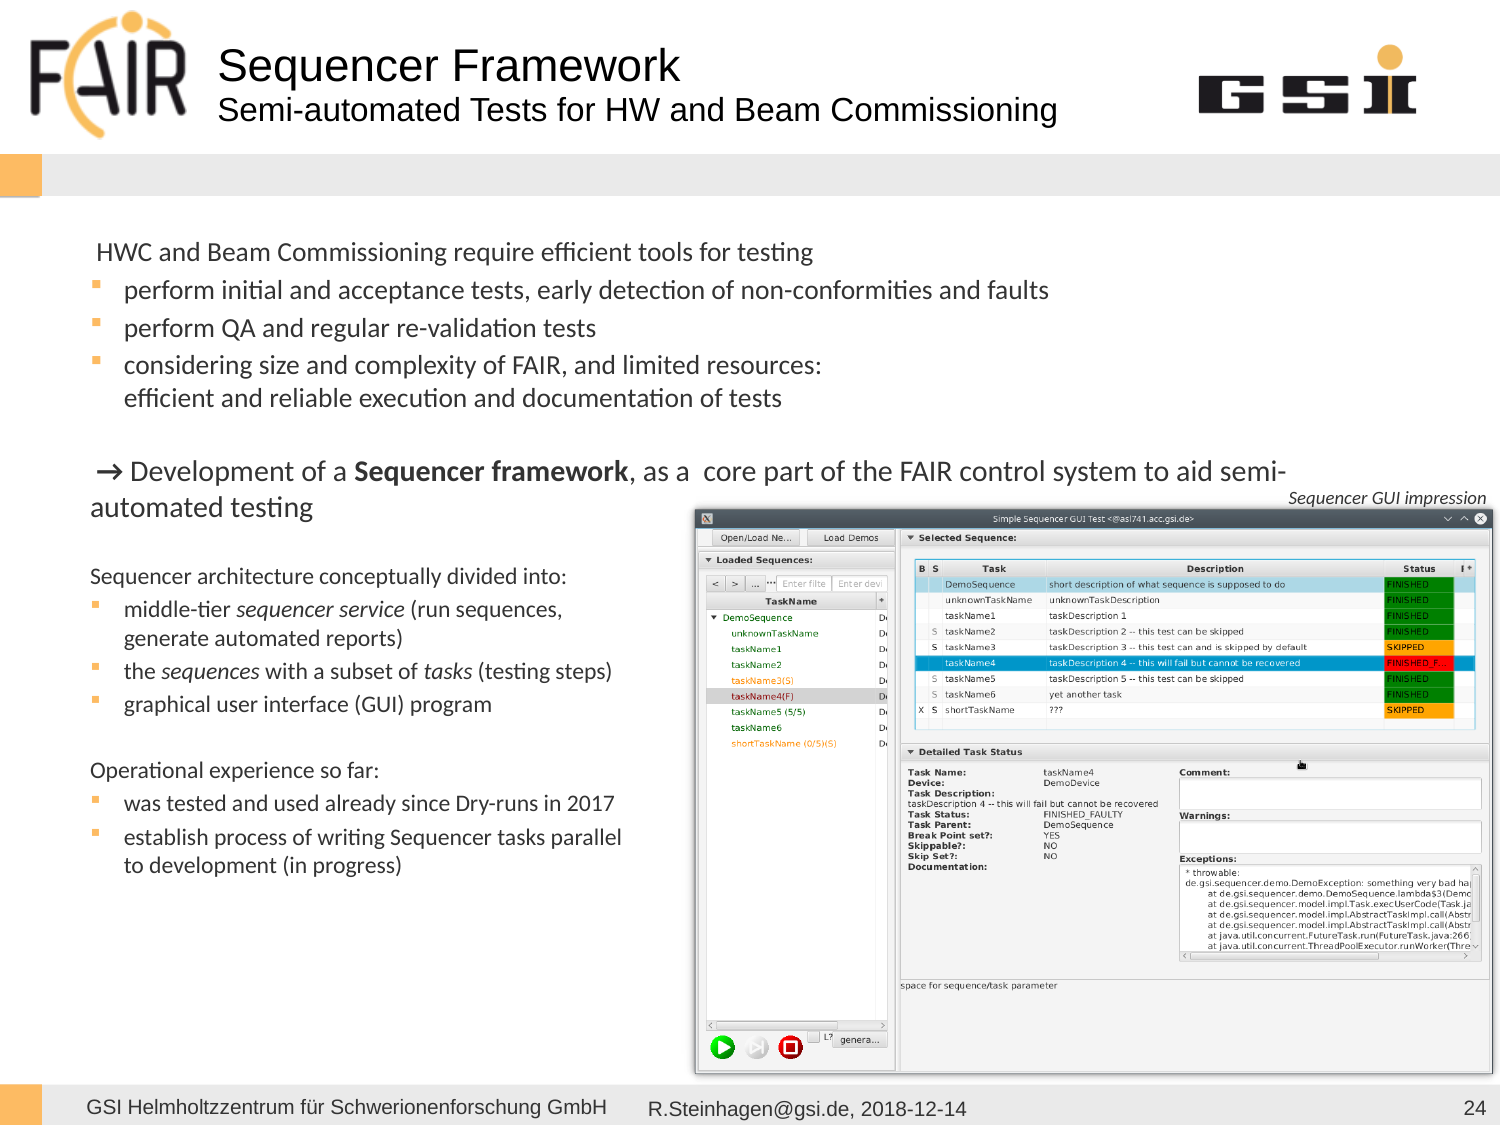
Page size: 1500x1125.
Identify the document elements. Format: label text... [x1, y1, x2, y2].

picture [681, 496, 1500, 1087]
picture [30, 9, 187, 141]
text_box Sequencer GUI impression [1175, 478, 1500, 554]
list HWC and Beam Commissioning require efficient tools for testing perform initial and acceptance tests, early detection of non-conformities and faults perform QA and regular re-validation tests considering size and complexity of FAIR, and limited resources: efficient and reliable execution and documentation of tests → Development of a Sequencer framework, as a core part of the FAIR control system to aid semi-automated testing Sequencer architecture conceptually divided into: middle-tier sequencer service (run sequences, generate automated reports) the sequences with a subset of tasks (testing steps) graphical user interface (GUI) program Operational experience so far: was tested and used already since Dry-runs in 2017 establish process of writing Sequencer tasks parallel to development (in progress) [75, 226, 1425, 981]
picture [1197, 42, 1419, 117]
title Sequencer Framework Semi-automated Tests for HW and Beam Commissioning [217, 20, 1109, 147]
